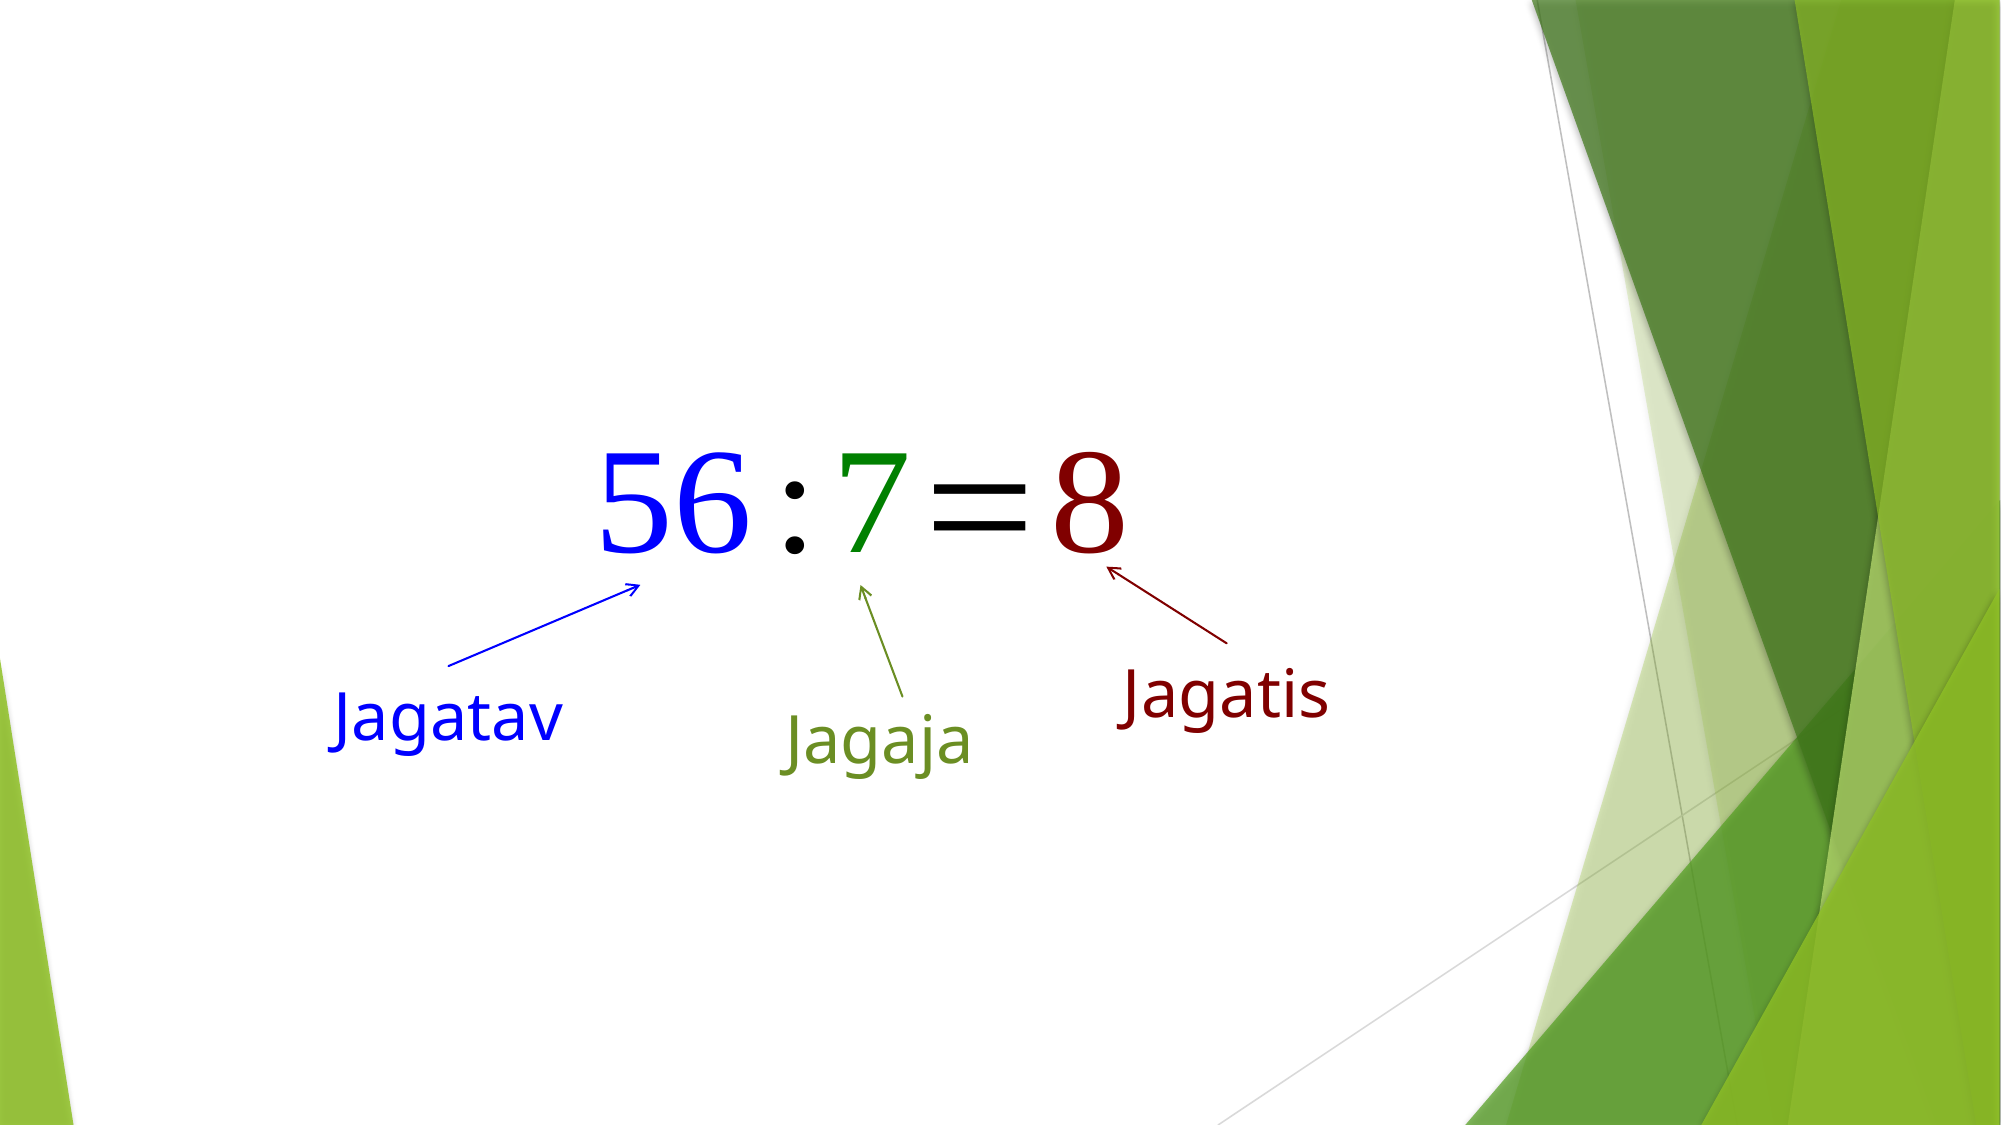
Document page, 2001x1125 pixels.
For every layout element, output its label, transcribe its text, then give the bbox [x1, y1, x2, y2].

chart [579, 418, 1147, 586]
text_box Jagaja [770, 689, 990, 785]
text_box Jagatis [1108, 643, 1346, 739]
text_box Jagatav [318, 666, 579, 762]
